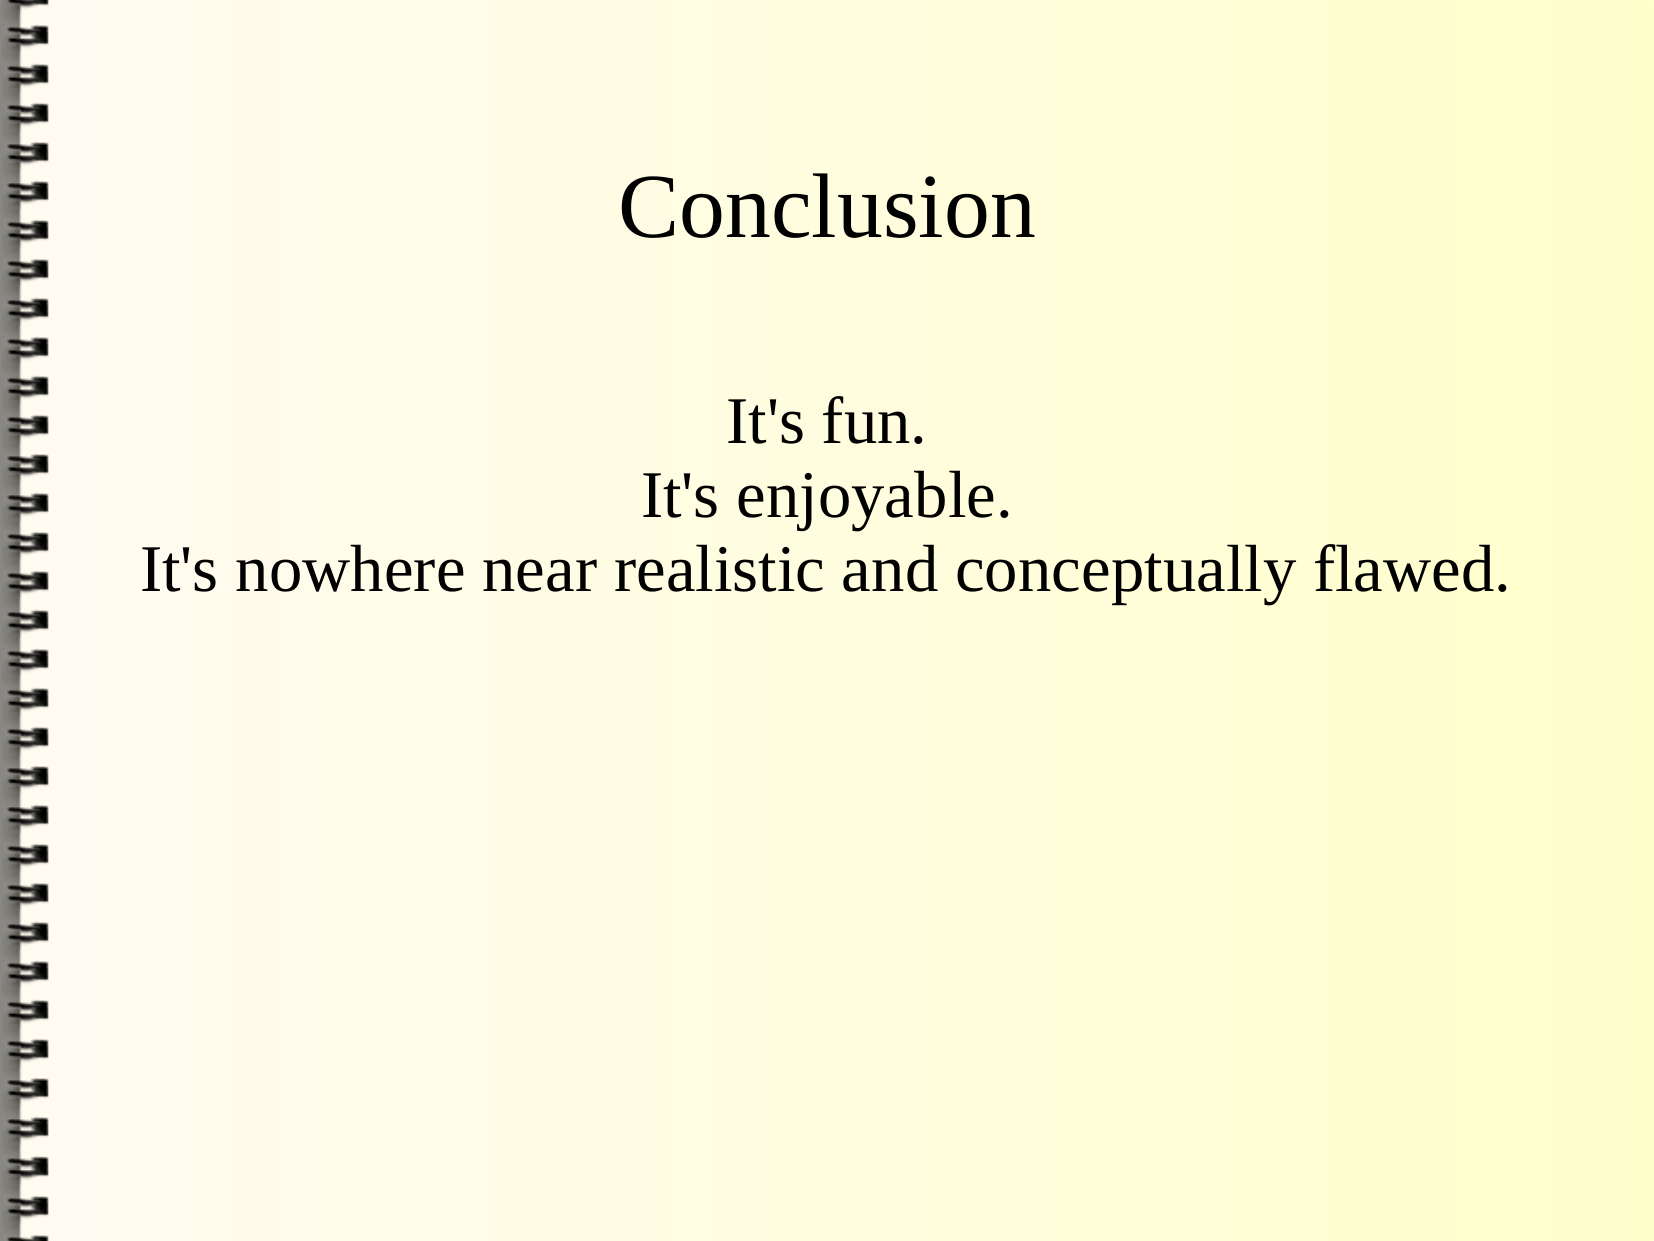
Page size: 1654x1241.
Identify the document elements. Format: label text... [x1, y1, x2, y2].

subtitle It's fun. It's enjoyable. It's nowhere near realistic and conceptually flawed. [121, 352, 1534, 1156]
title Conclusion [121, 110, 1534, 303]
picture [0, 0, 1654, 1241]
